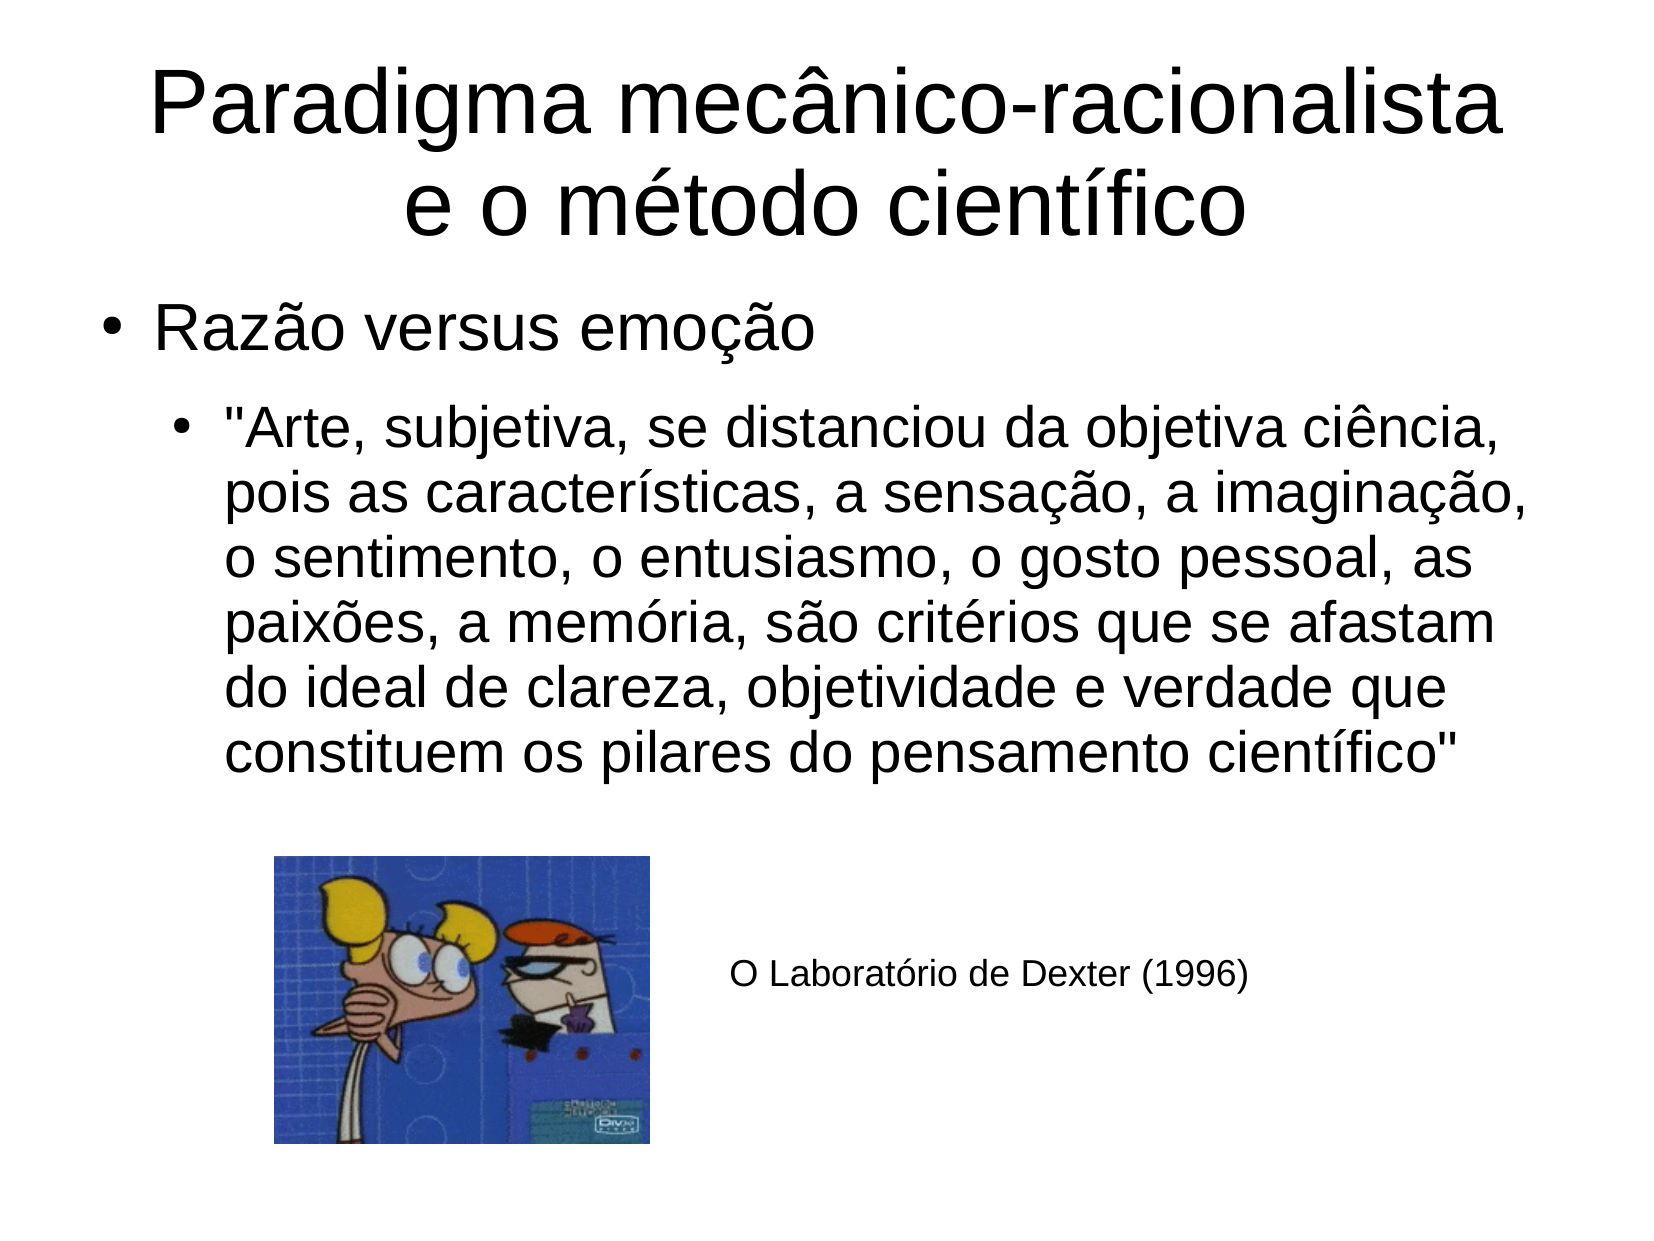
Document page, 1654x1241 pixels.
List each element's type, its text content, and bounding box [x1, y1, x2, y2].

title Paradigma mecânico-racionalista e o método científico [82, 49, 1571, 257]
text_box O Laboratório de Dexter (1996) [714, 944, 1365, 1044]
picture [274, 856, 650, 1144]
list Razão versus emoção "Arte, subjetiva, se distanciou da objetiva ciência, pois as características, a sensação, a imaginação, o sentimento, o entusiasmo, o gosto pessoal, as paixões, a memória, são critérios que se afastam do ideal de clareza, objetividade e verdade que constituem os pilares do pensamento científico" [82, 290, 1571, 975]
